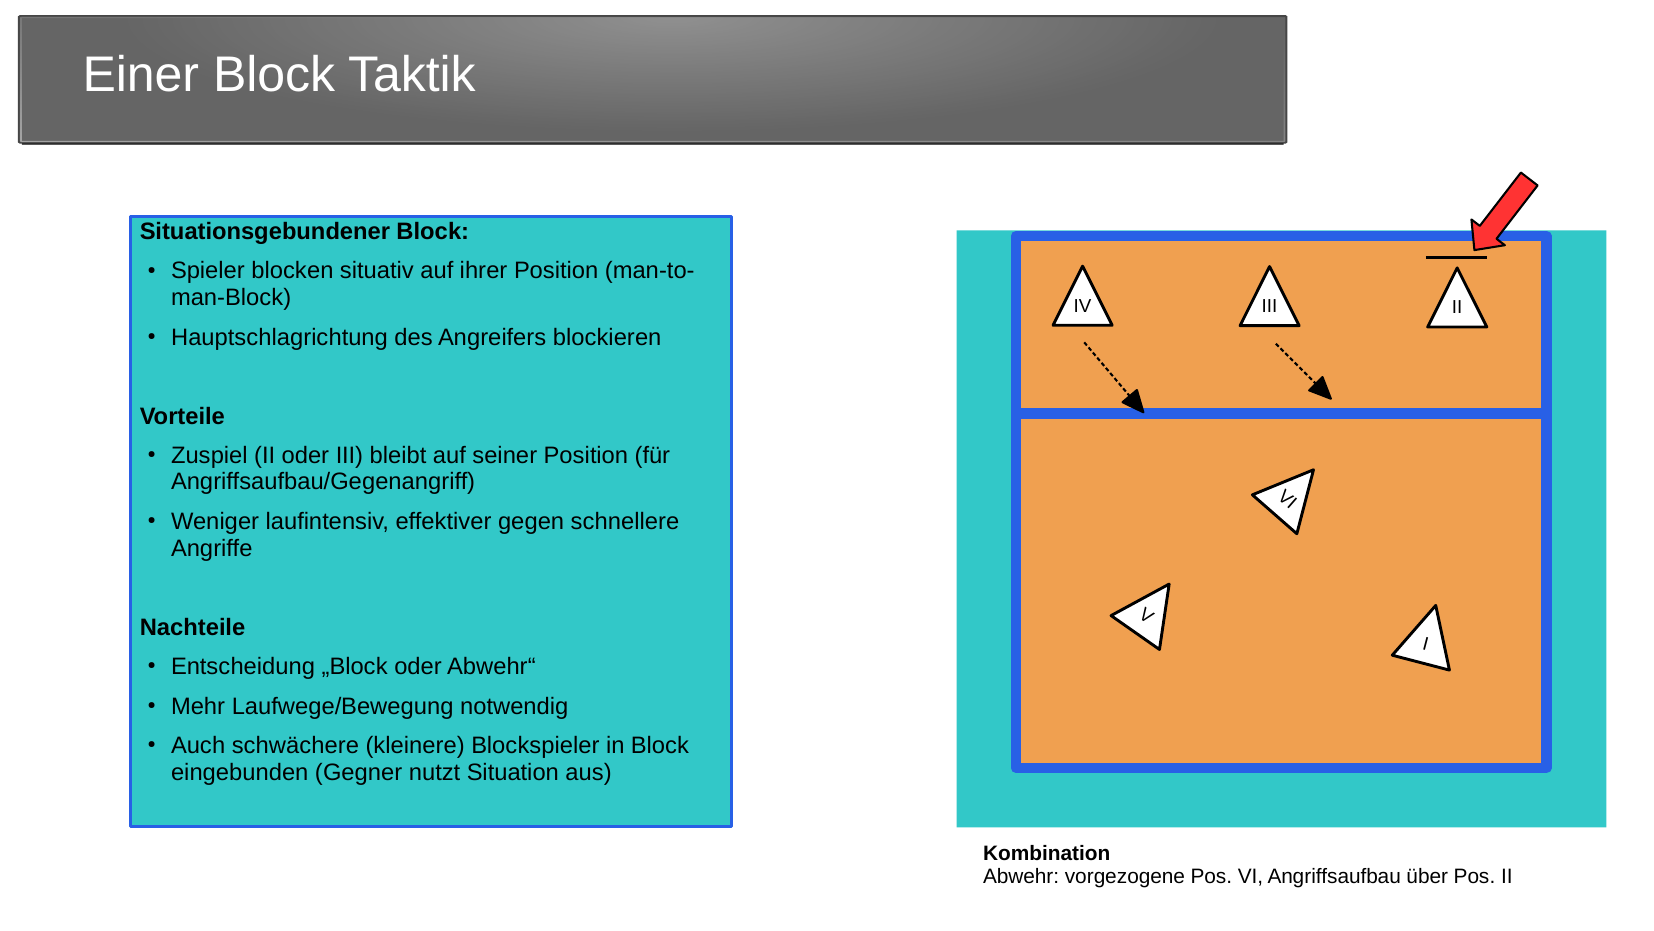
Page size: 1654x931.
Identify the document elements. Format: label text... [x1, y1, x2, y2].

text_box [1471, 172, 1538, 251]
text_box IV [1053, 266, 1113, 326]
title Einer Block Taktik [82, 29, 1235, 119]
text_box II [1427, 267, 1487, 327]
list Situationsgebundener Block: Spieler blocken situativ auf ihrer Position (man-to-man-Block) Hauptschlagrichtung des Angreifers blockieren Vorteile Zuspiel (II oder III) bleibt auf seiner Position (für Angriffsaufbau/Gegenangriff) Weniger laufintensiv, effektiver gegen schnellere Angriffe Nachteile Entscheidung „Block oder Abwehr“ Mehr Laufwege/Bewegung notwendig Auch schwächere (kleinere) Blockspieler in Block eingebunden (Gegner nutzt Situation aus) f [130, 216, 732, 827]
text_box VI [1252, 469, 1314, 534]
text_box I [1392, 605, 1450, 671]
text_box Kombination Abwehr: vorgezogene Pos. VI, Angriffsaufbau über Pos. II [968, 833, 1607, 919]
text_box V [1111, 584, 1170, 650]
text_box III [1240, 266, 1300, 326]
